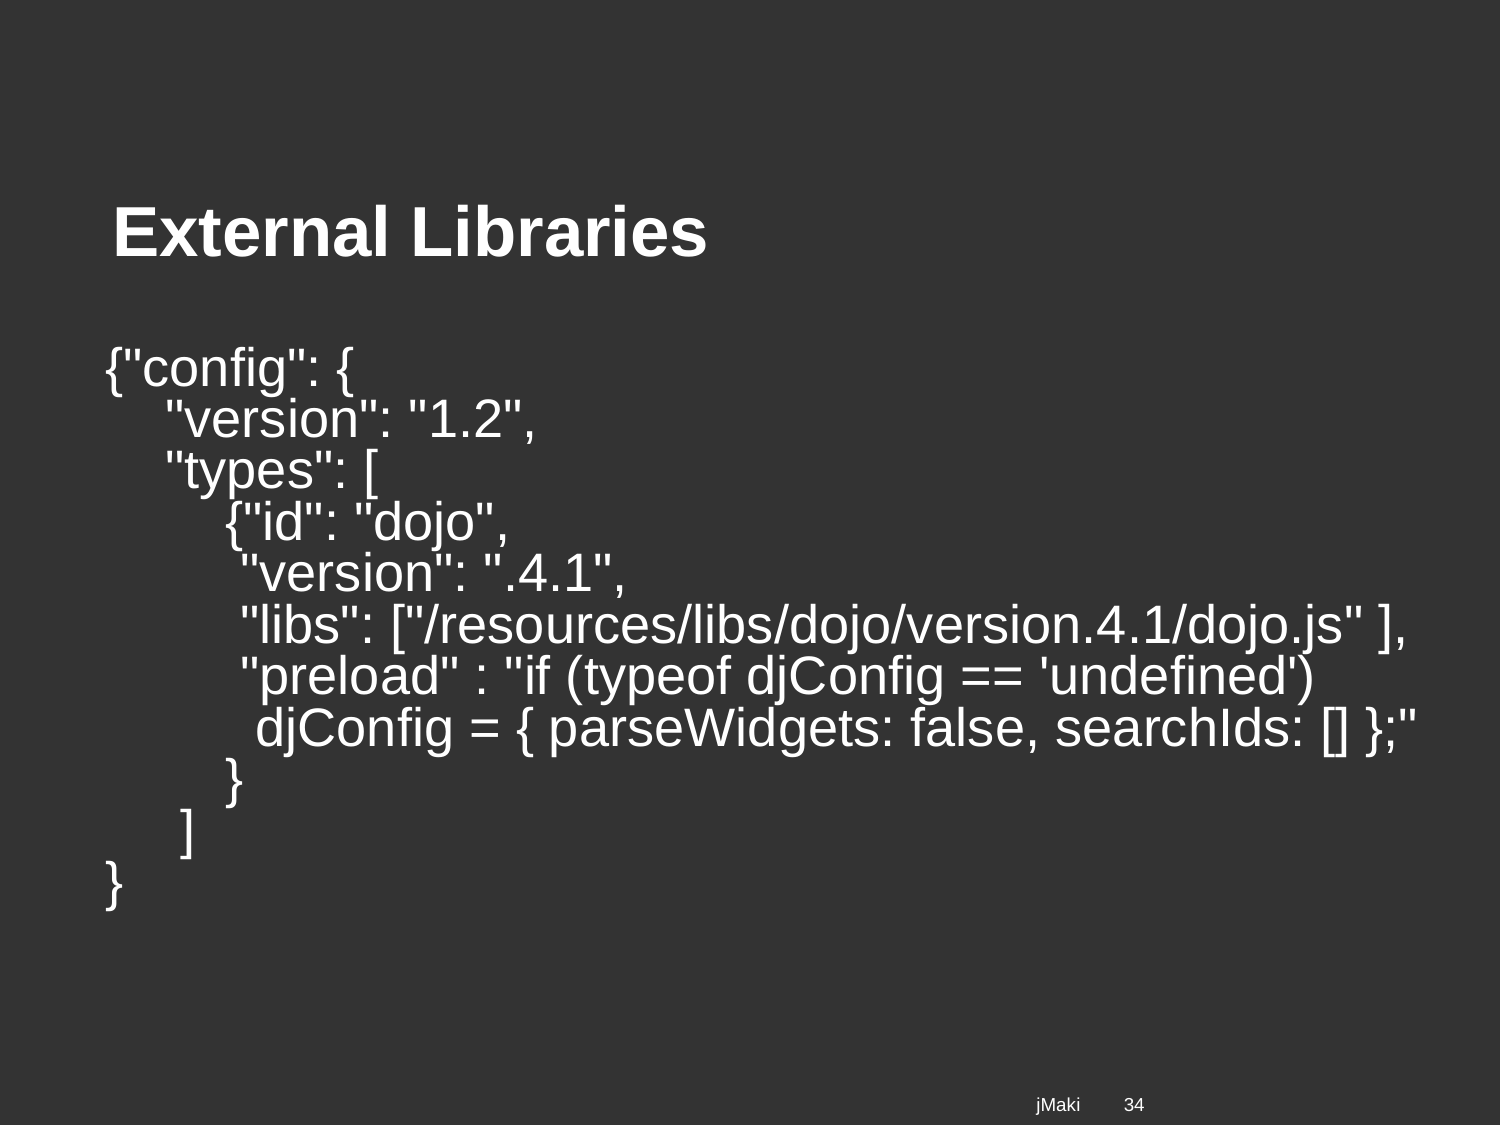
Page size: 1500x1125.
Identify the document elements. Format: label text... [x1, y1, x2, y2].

text_box {"config": { "version": "1.2", "types": [ {"id": "dojo", "version": ".4.1", "libs": ["/resources/libs/dojo/version.4.1/dojo.js" ], "preload" : "if (typeof djConfig == 'undefined') djConfig = { parseWidgets: false, searchIds: [] };" } ] } [90, 337, 1435, 919]
title External Libraries [112, 119, 1417, 271]
